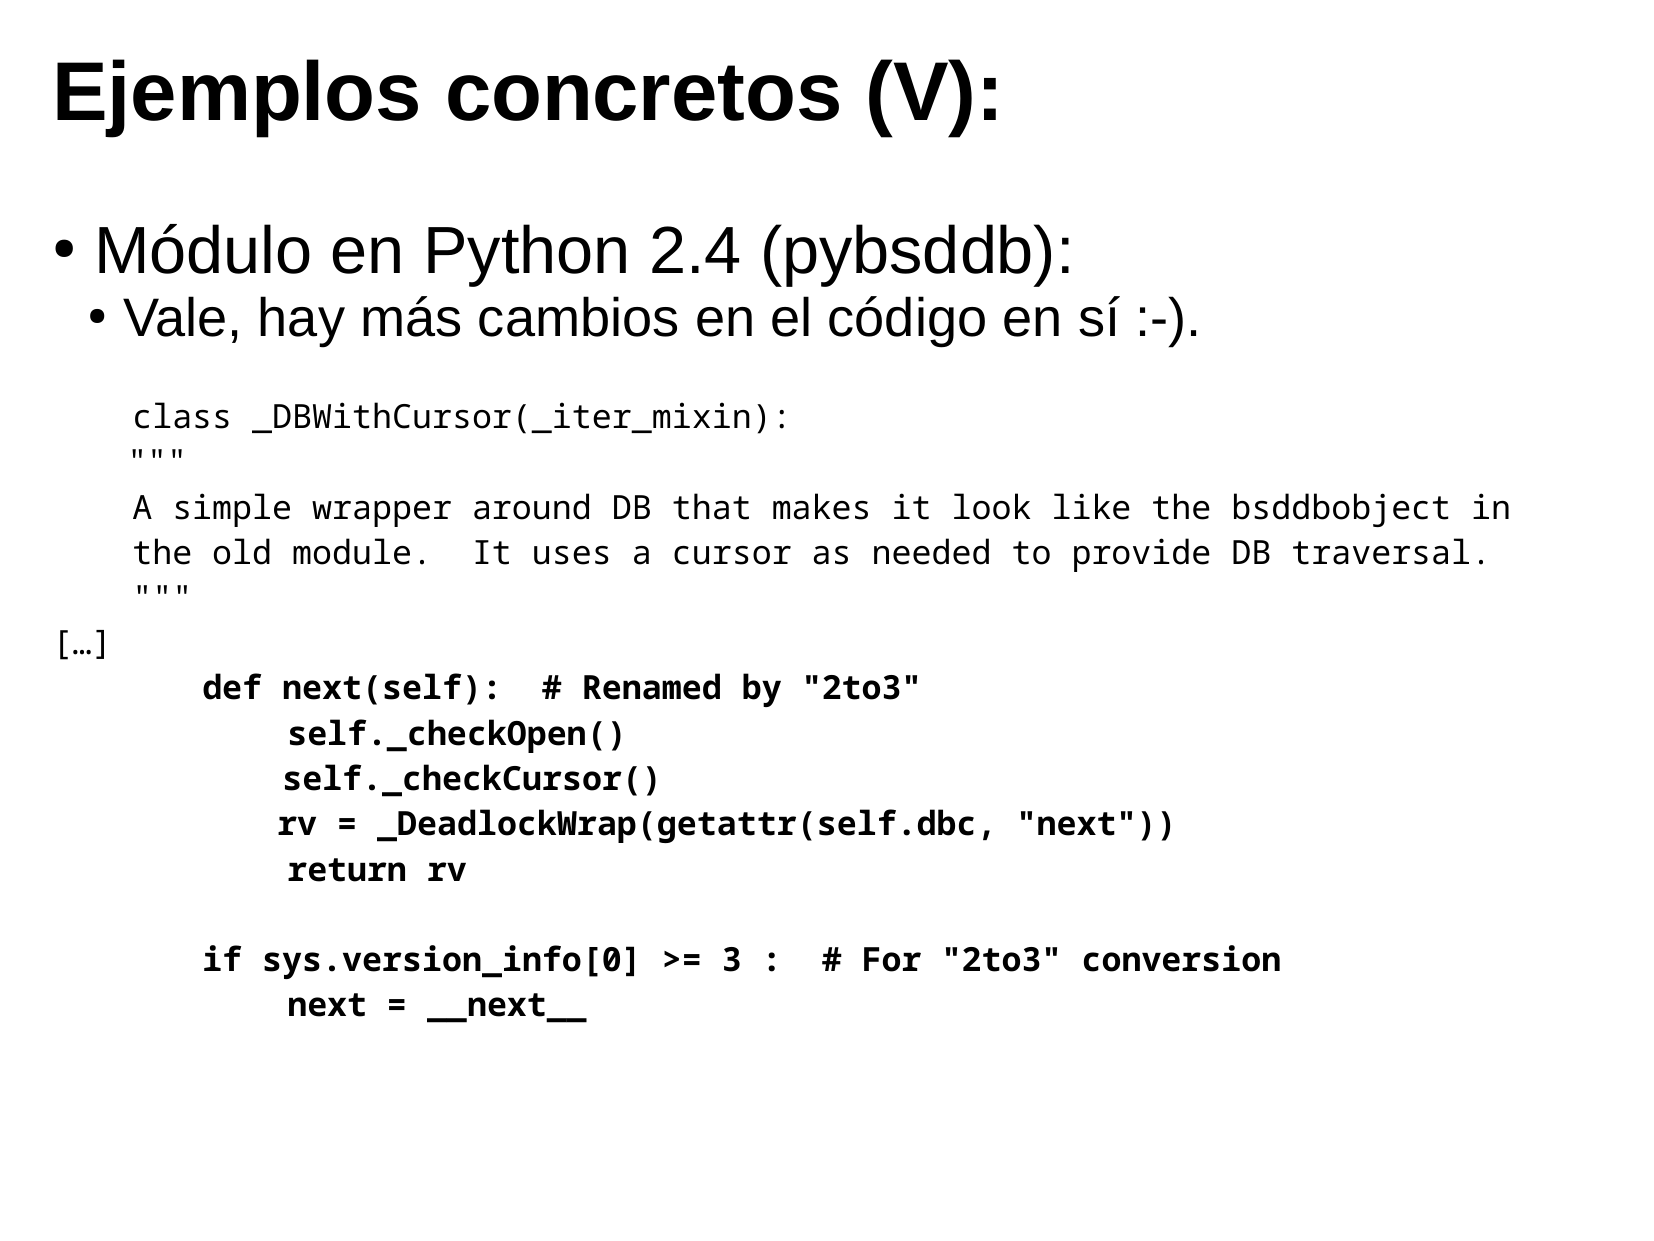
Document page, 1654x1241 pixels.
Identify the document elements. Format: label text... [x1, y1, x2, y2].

text_box Ejemplos concretos (V): Módulo en Python 2.4 (pybsddb): Vale, hay más cambios en el código en sí :-). class _DBWithCursor(_iter_mixin): """ A simple wrapper around DB that makes it look like the bsddbobject in the old module. It uses a cursor as needed to provide DB traversal. """ […] def next(self): # Renamed by "2to3" self._checkOpen() self._checkCursor() rv = _DeadlockWrap(getattr(self.dbc, "next")) return rv if sys.version_info[0] >= 3 : # For "2to3" conversion next = __next__ [37, 37, 1613, 959]
